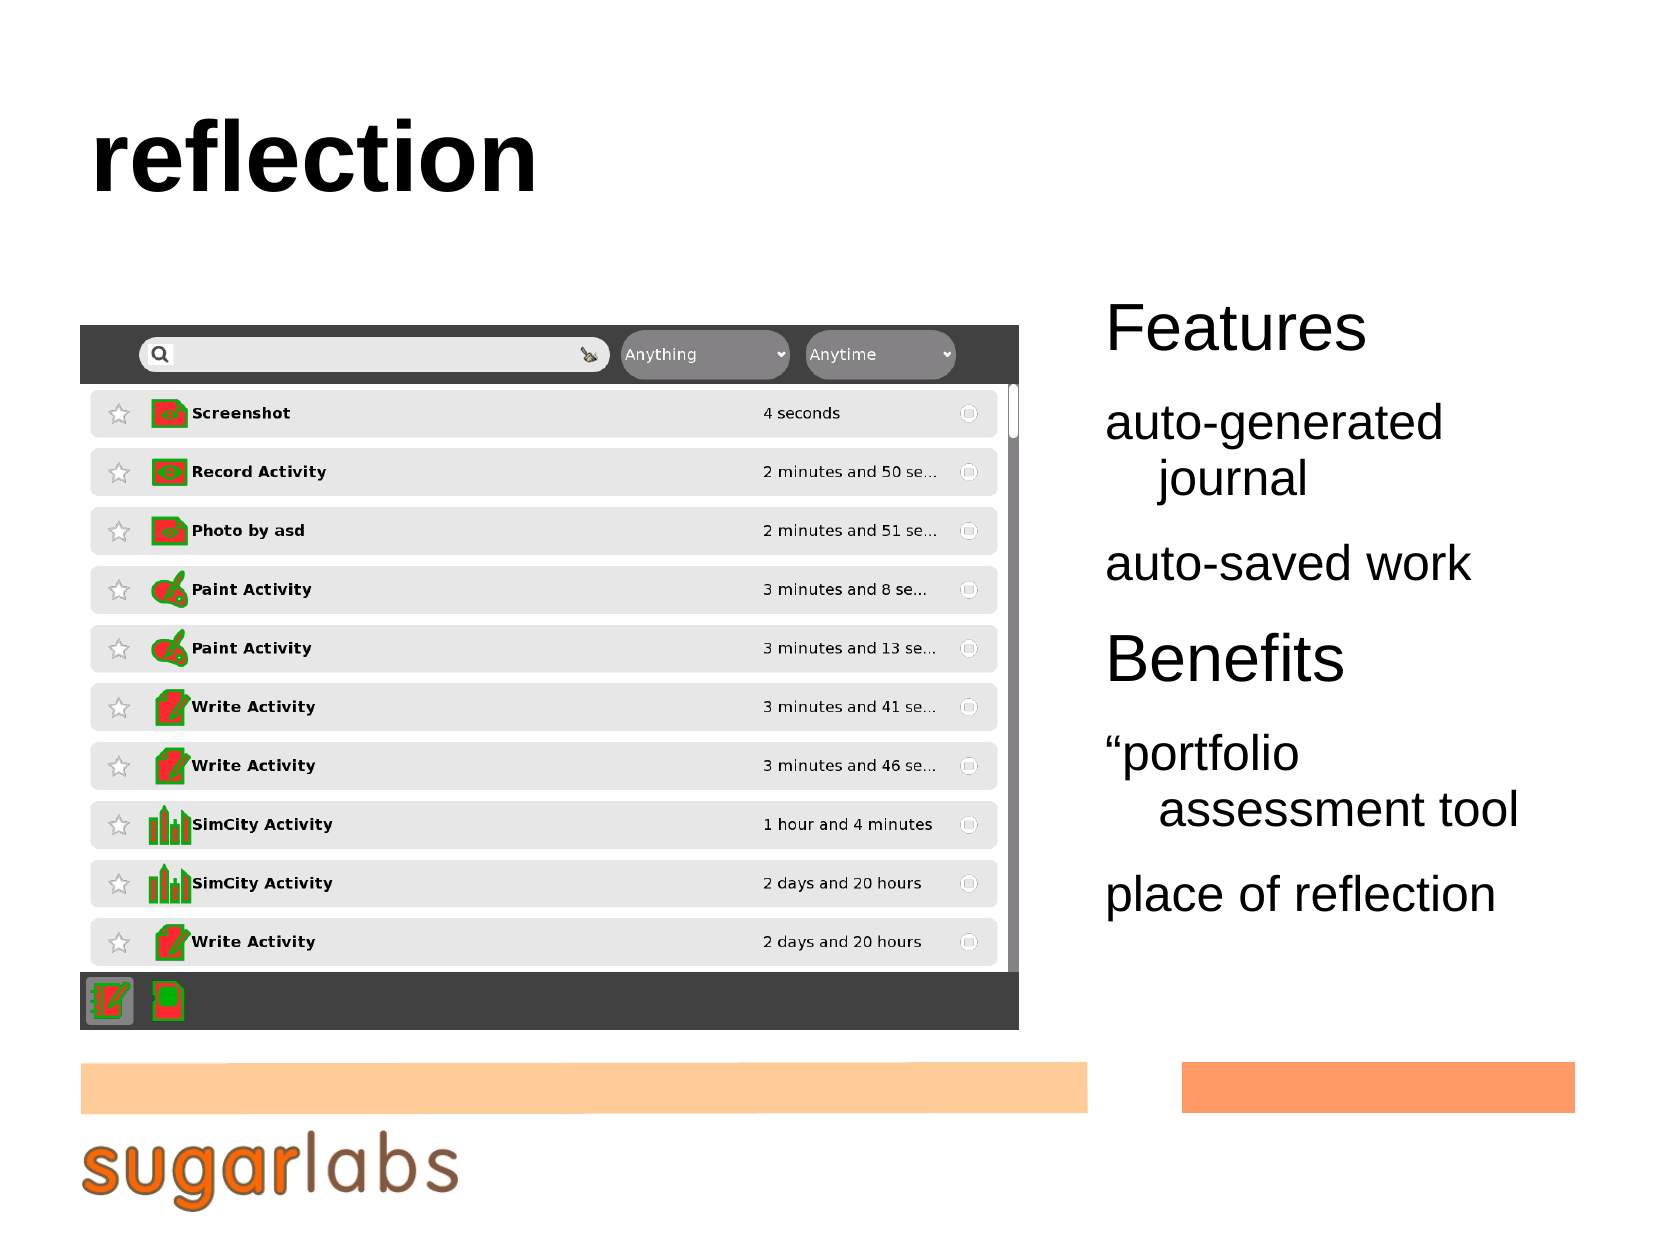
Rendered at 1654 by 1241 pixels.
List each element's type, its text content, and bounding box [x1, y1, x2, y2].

title reflection [90, 61, 1525, 249]
list Features auto-generated journal auto-saved work Benefits “portfolio assessment tool place of reflection [1087, 290, 1572, 998]
picture [80, 325, 1019, 1030]
picture [82, 1130, 458, 1212]
